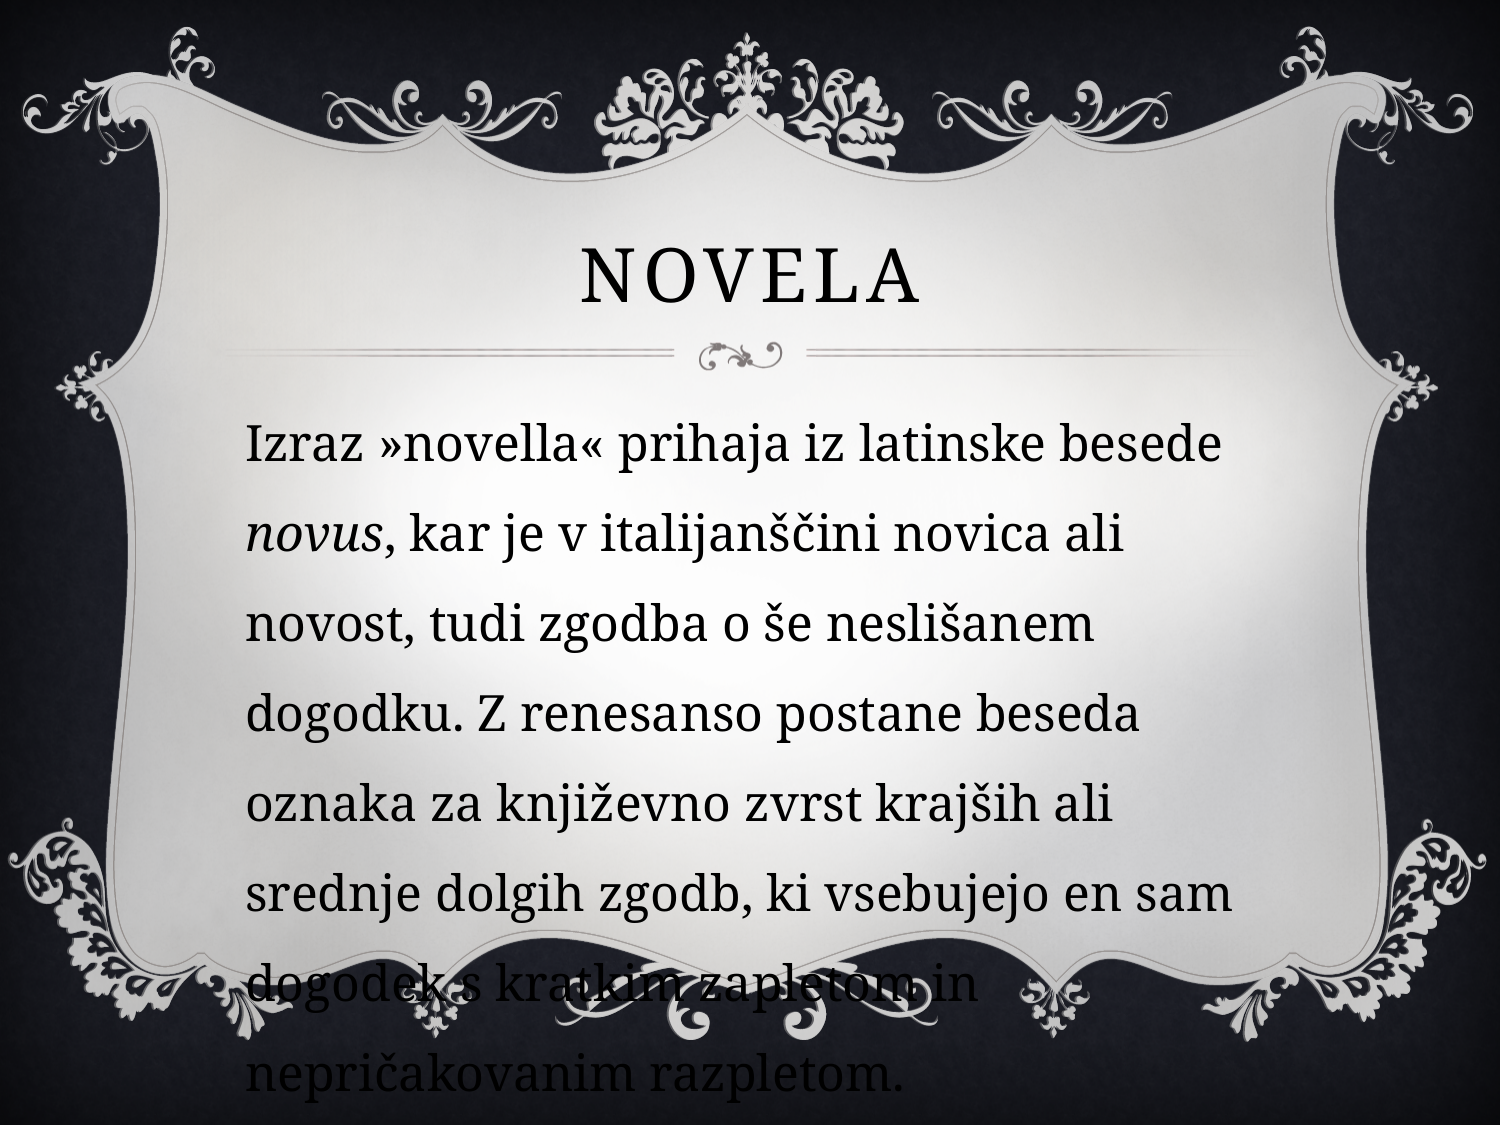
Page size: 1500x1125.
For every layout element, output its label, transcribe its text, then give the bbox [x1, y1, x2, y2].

list Izraz »novella« prihaja iz latinske besede novus, kar je v italijanščini novica ali novost, tudi zgodba o še neslišanem dogodku. Z renesanso postane beseda oznaka za književno zvrst krajših ali srednje dolgih zgodb, ki vsebujejo en sam dogodek s kratkim zapletom in nepričakovanim razpletom. [230, 373, 1281, 929]
picture [0, 0, 1500, 1125]
title NOVELA [225, 212, 1275, 325]
